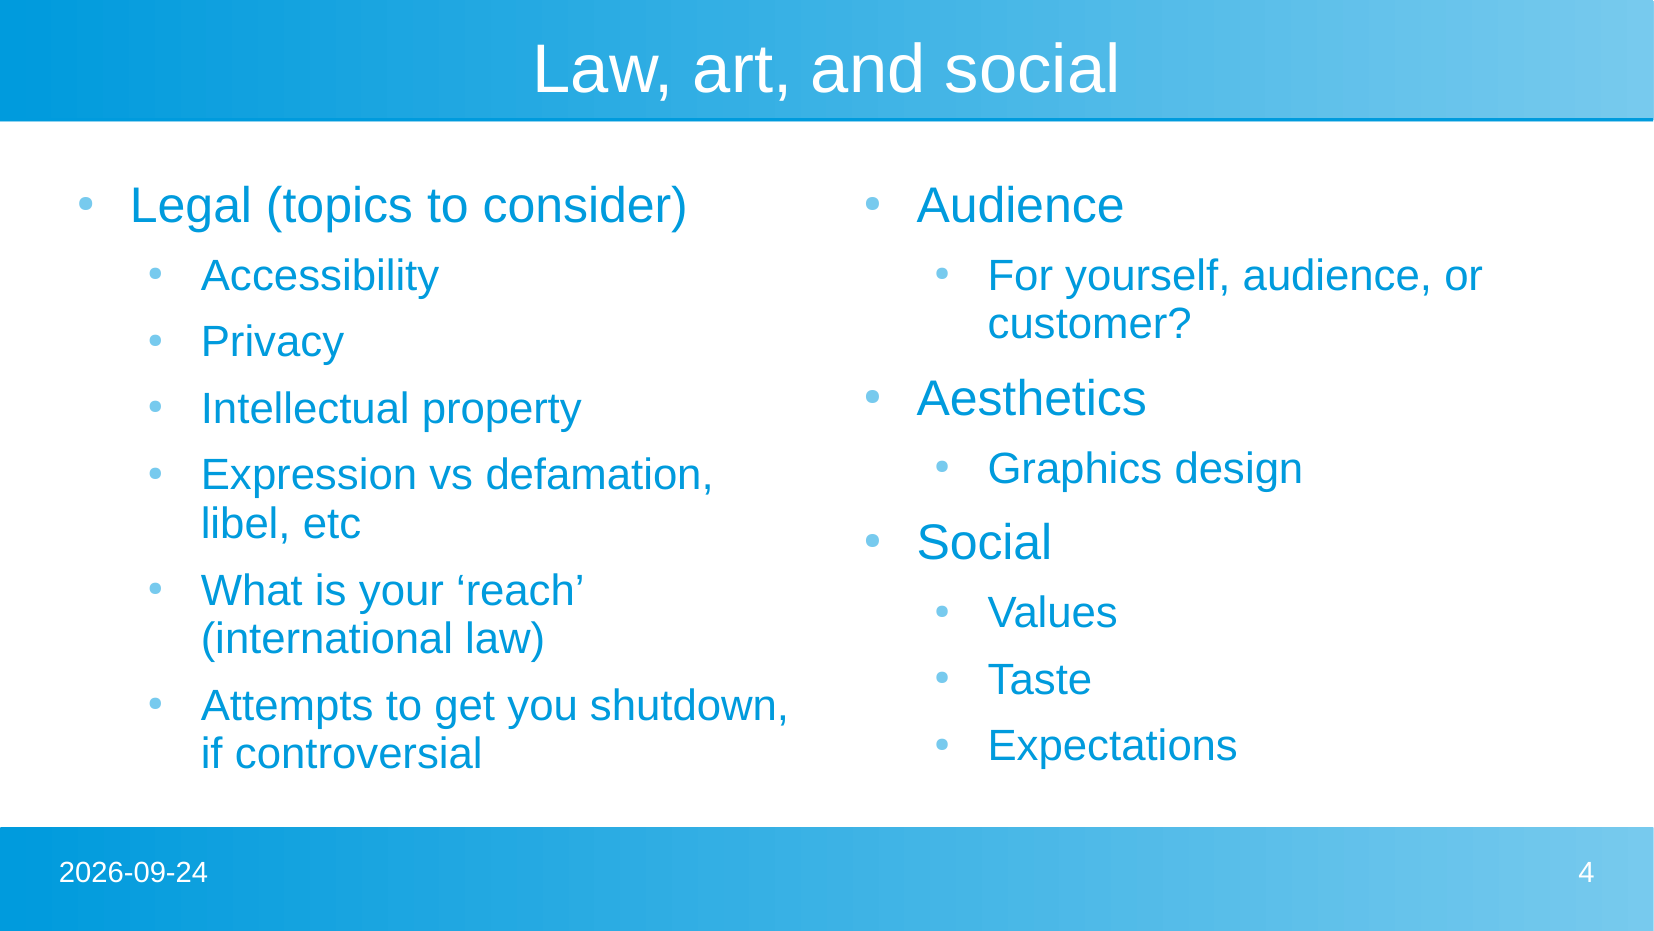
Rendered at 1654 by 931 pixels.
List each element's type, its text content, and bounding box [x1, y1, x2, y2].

title Law, art, and social [59, 29, 1595, 108]
list Legal (topics to consider) Accessibility Privacy Intellectual property Expression vs defamation, libel, etc What is your ‘reach’ (international law) Attempts to get you shutdown, if controversial [59, 177, 809, 768]
list Audience For yourself, audience, or customer? Aesthetics Graphics design Social Values Taste Expectations [845, 177, 1596, 768]
